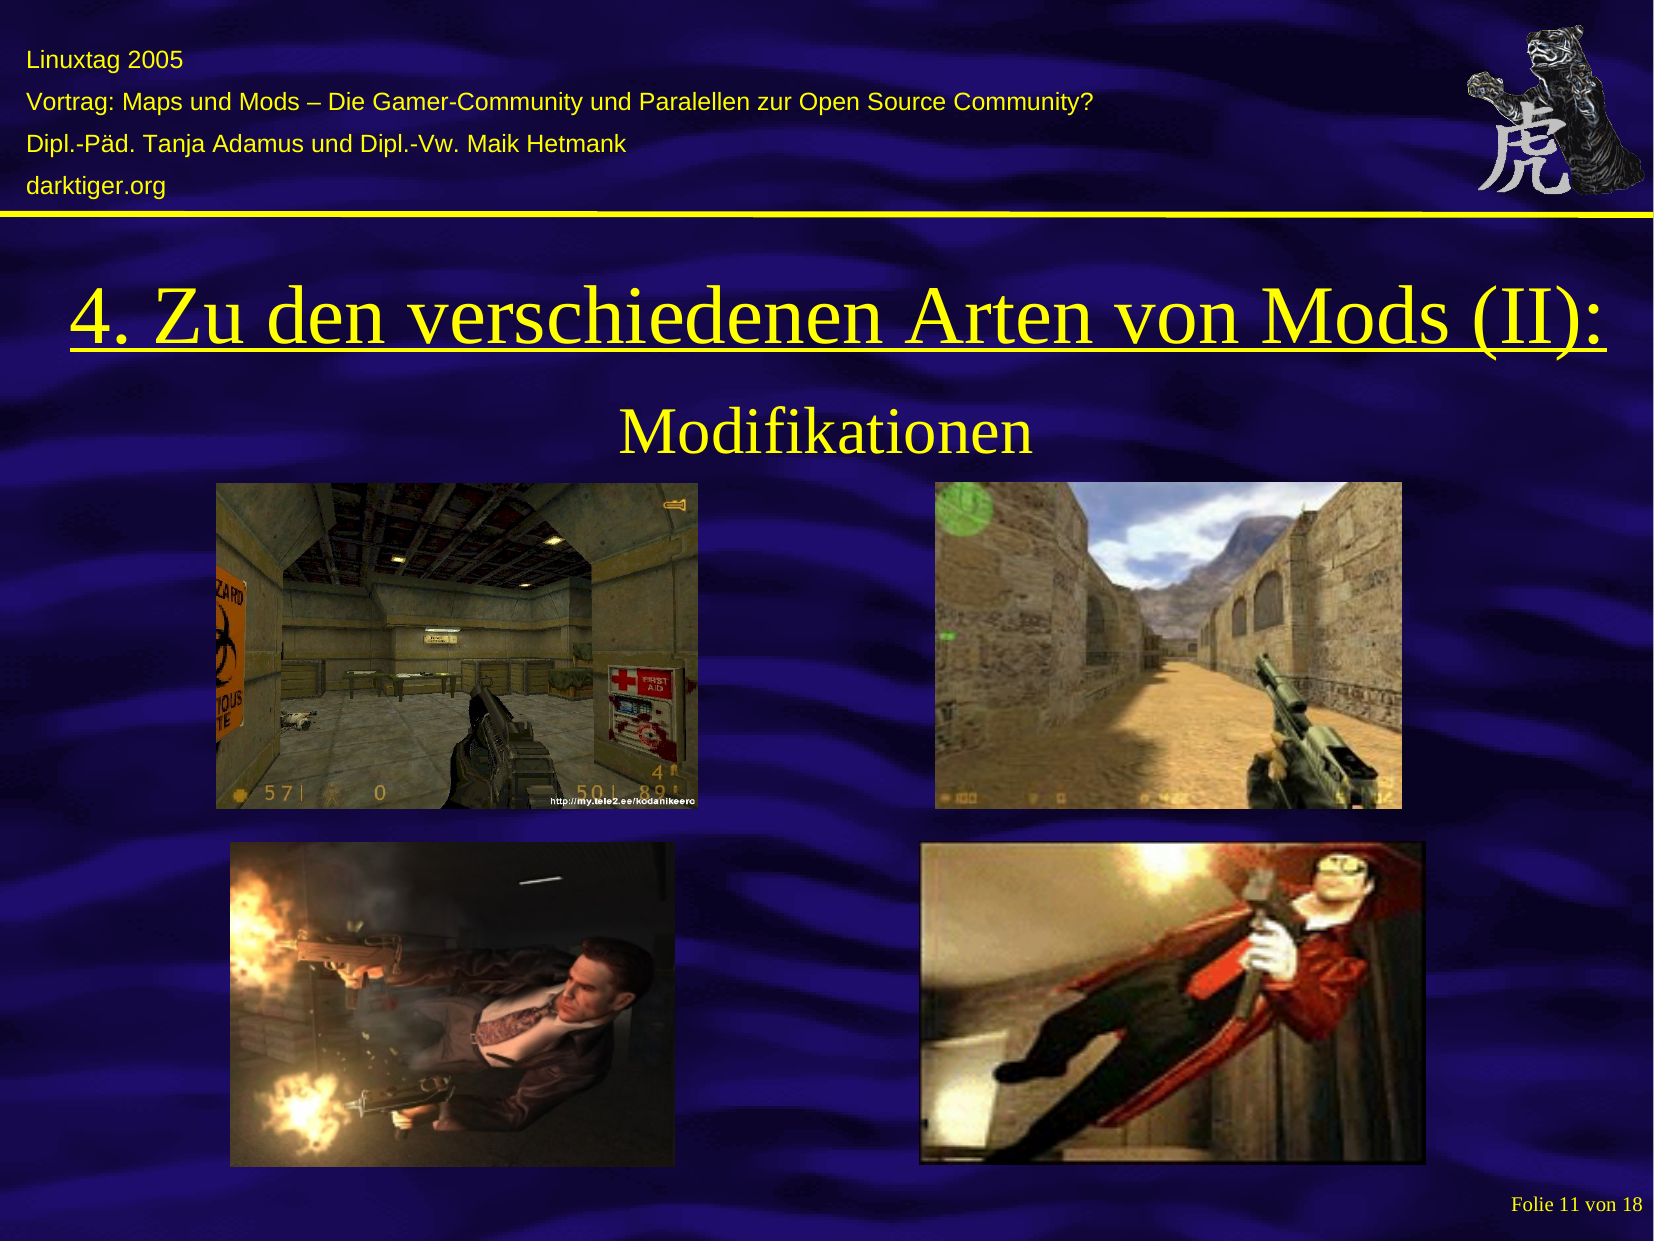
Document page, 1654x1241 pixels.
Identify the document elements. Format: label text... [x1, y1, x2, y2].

text_box 4. Zu den verschiedenen Arten von Mods (II): [69, 268, 1608, 362]
text_box Modifikationen [618, 393, 1049, 468]
picture [0, 217, 1654, 1241]
text_box Folie 11 von 18 [1510, 1193, 1643, 1217]
picture [0, 0, 1654, 211]
text_box Linuxtag 2005 Vortrag: Maps und Mods – Die Gamer-Community und Paralellen zur Open Source Community? Dipl.-Päd. Tanja Adamus und Dipl.-Vw. Maik Hetmank darktiger.org [26, 31, 1097, 186]
